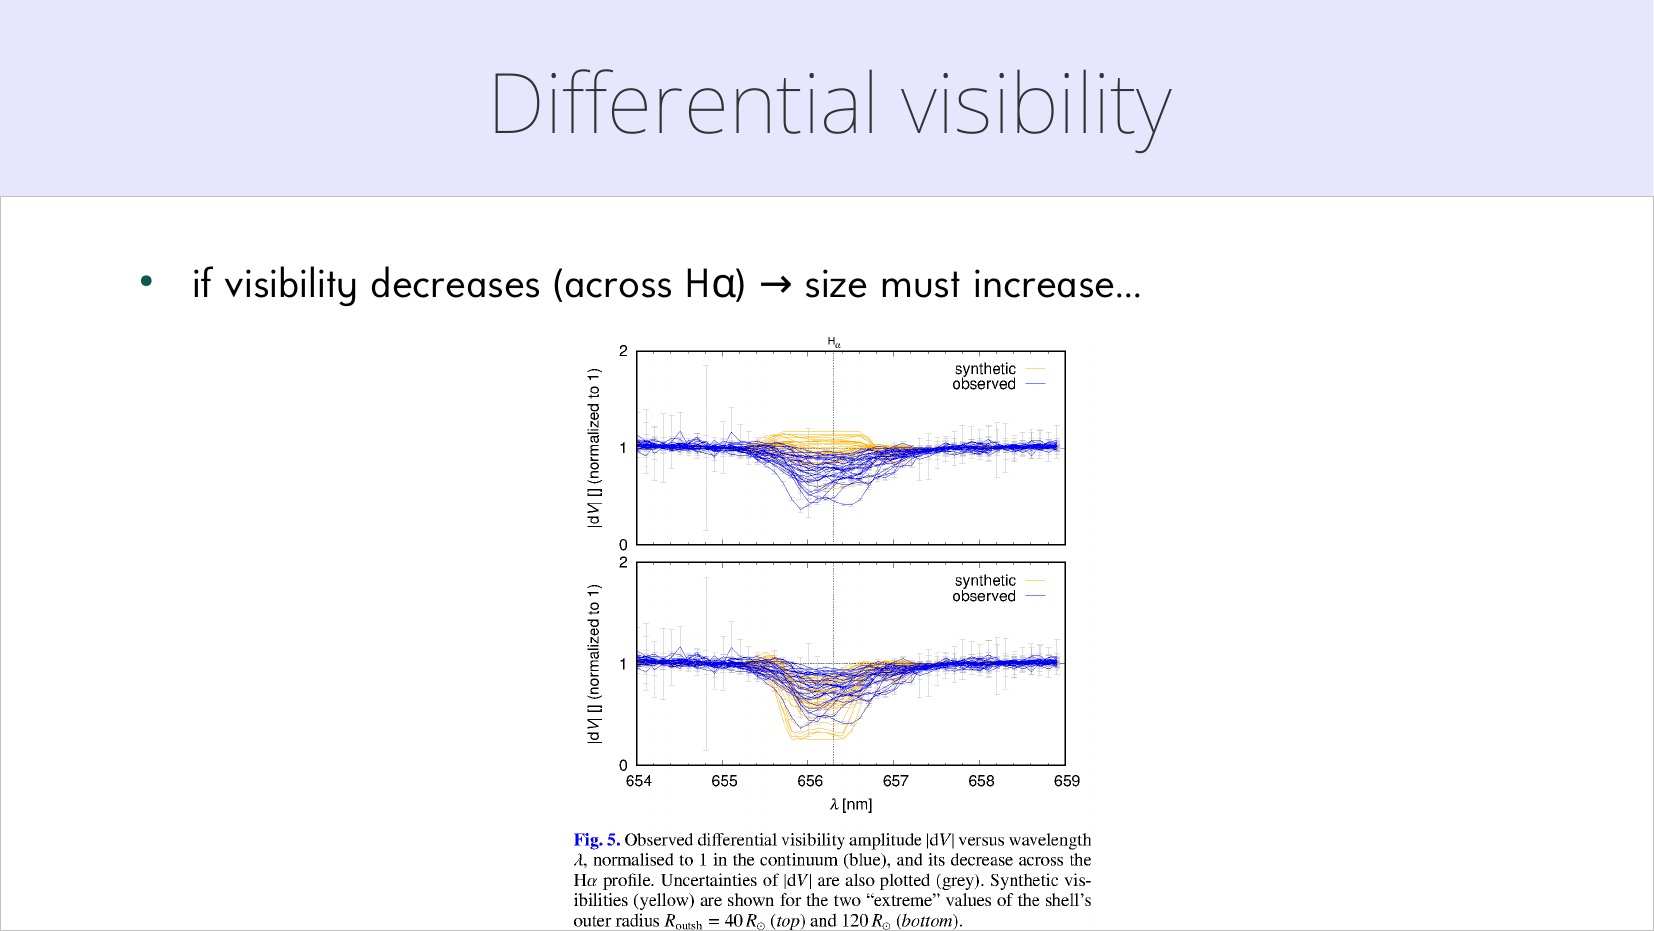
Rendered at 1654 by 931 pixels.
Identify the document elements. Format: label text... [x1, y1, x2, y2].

picture [574, 337, 1091, 931]
title Differential visibility [124, 23, 1537, 179]
list if visibility decreases (across Hα) → size must increase... [121, 258, 1534, 798]
